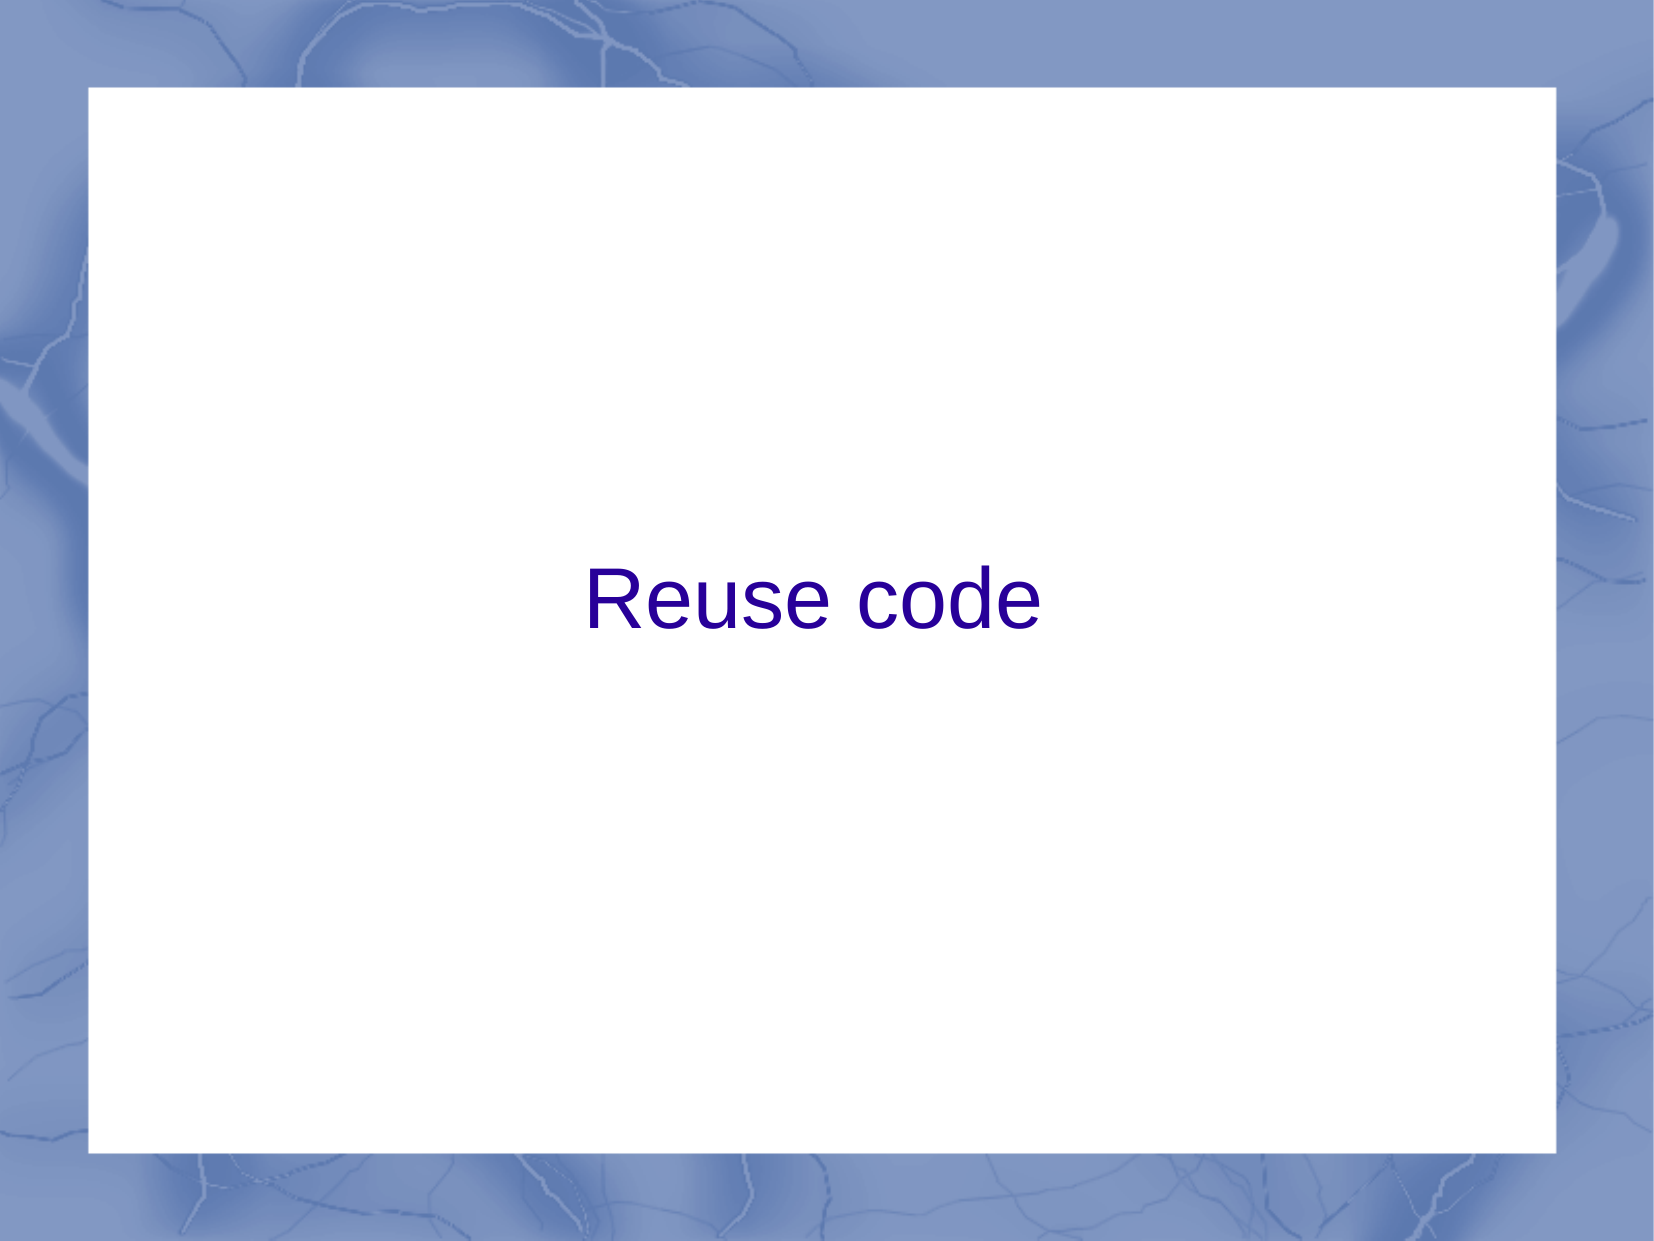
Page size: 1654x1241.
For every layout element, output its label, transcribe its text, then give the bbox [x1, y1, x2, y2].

picture [0, 0, 1654, 1241]
title Reuse code [105, 495, 1523, 703]
